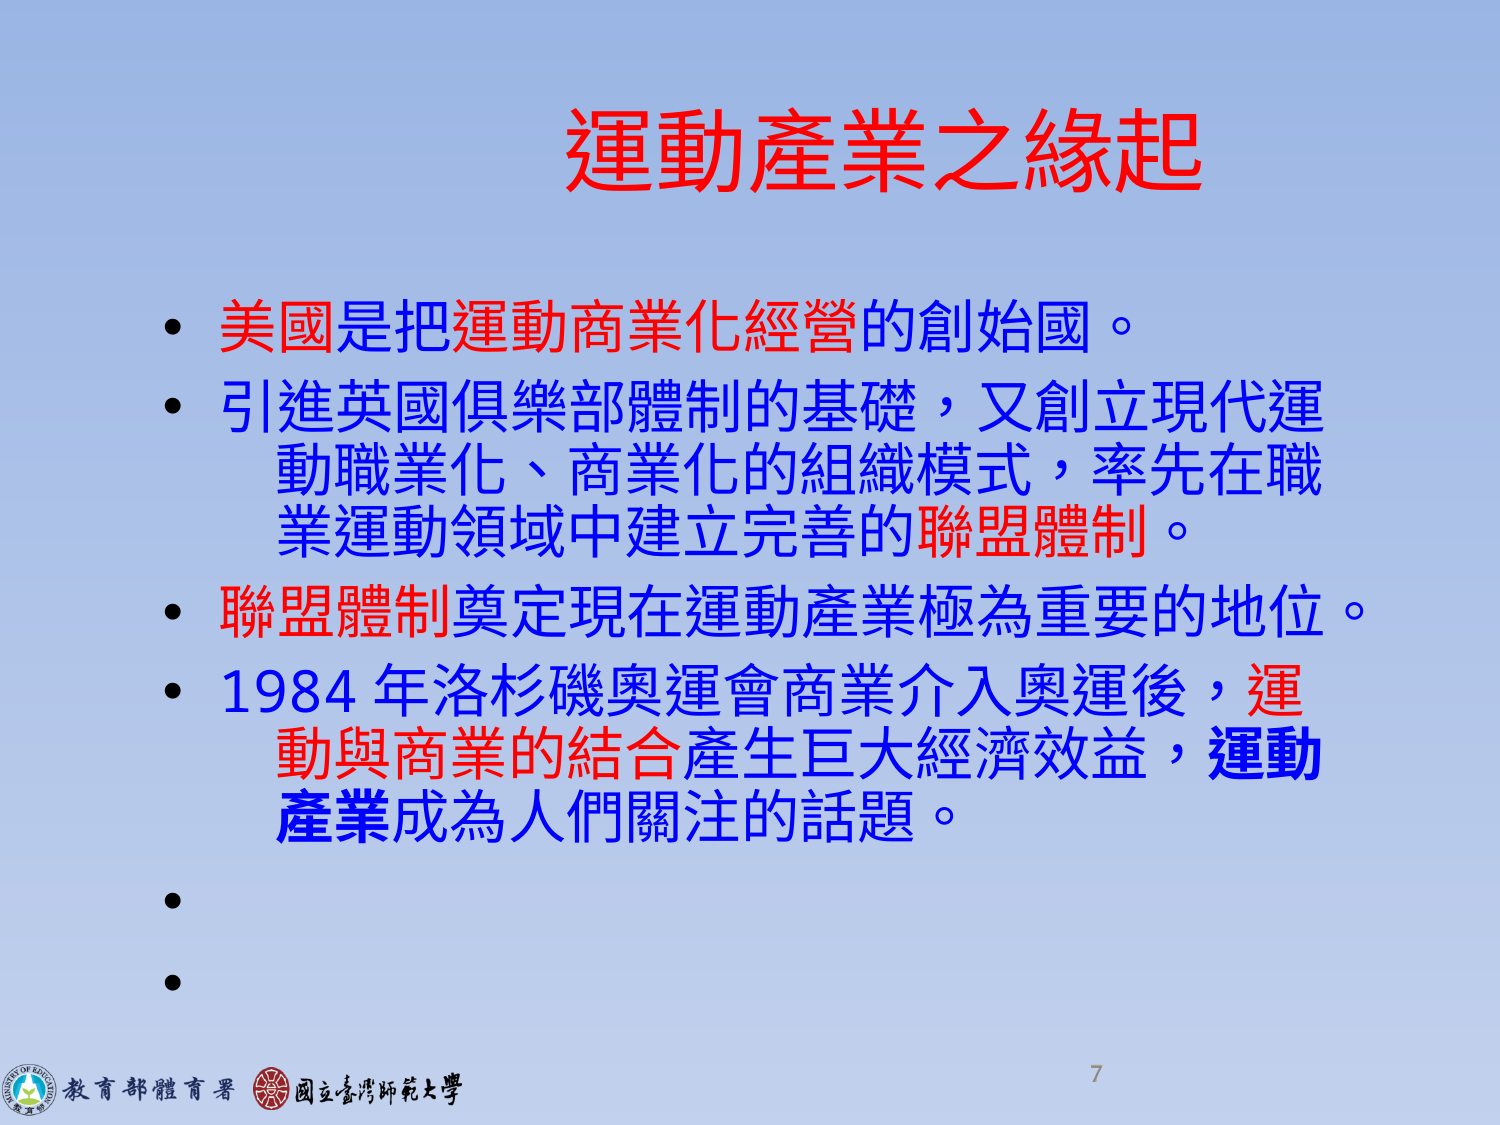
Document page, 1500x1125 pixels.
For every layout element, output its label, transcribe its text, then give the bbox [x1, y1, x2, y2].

list 美國是把運動商業化經營的創始國。 引進英國俱樂部體制的基礎，又創立現代運動職業化、商業化的組織模式，率先在職業運動領域中建立完善的聯盟體制。 聯盟體制奠定現在運動產業極為重要的地位。 1984年洛杉磯奧運會商業介入奧運後，運動與商業的結合產生巨大經濟效益，運動產業成為人們關注的話題。 [147, 290, 1378, 1026]
text_box [1074, 1042, 1426, 1103]
title 運動產業之緣起 [269, 54, 1500, 243]
